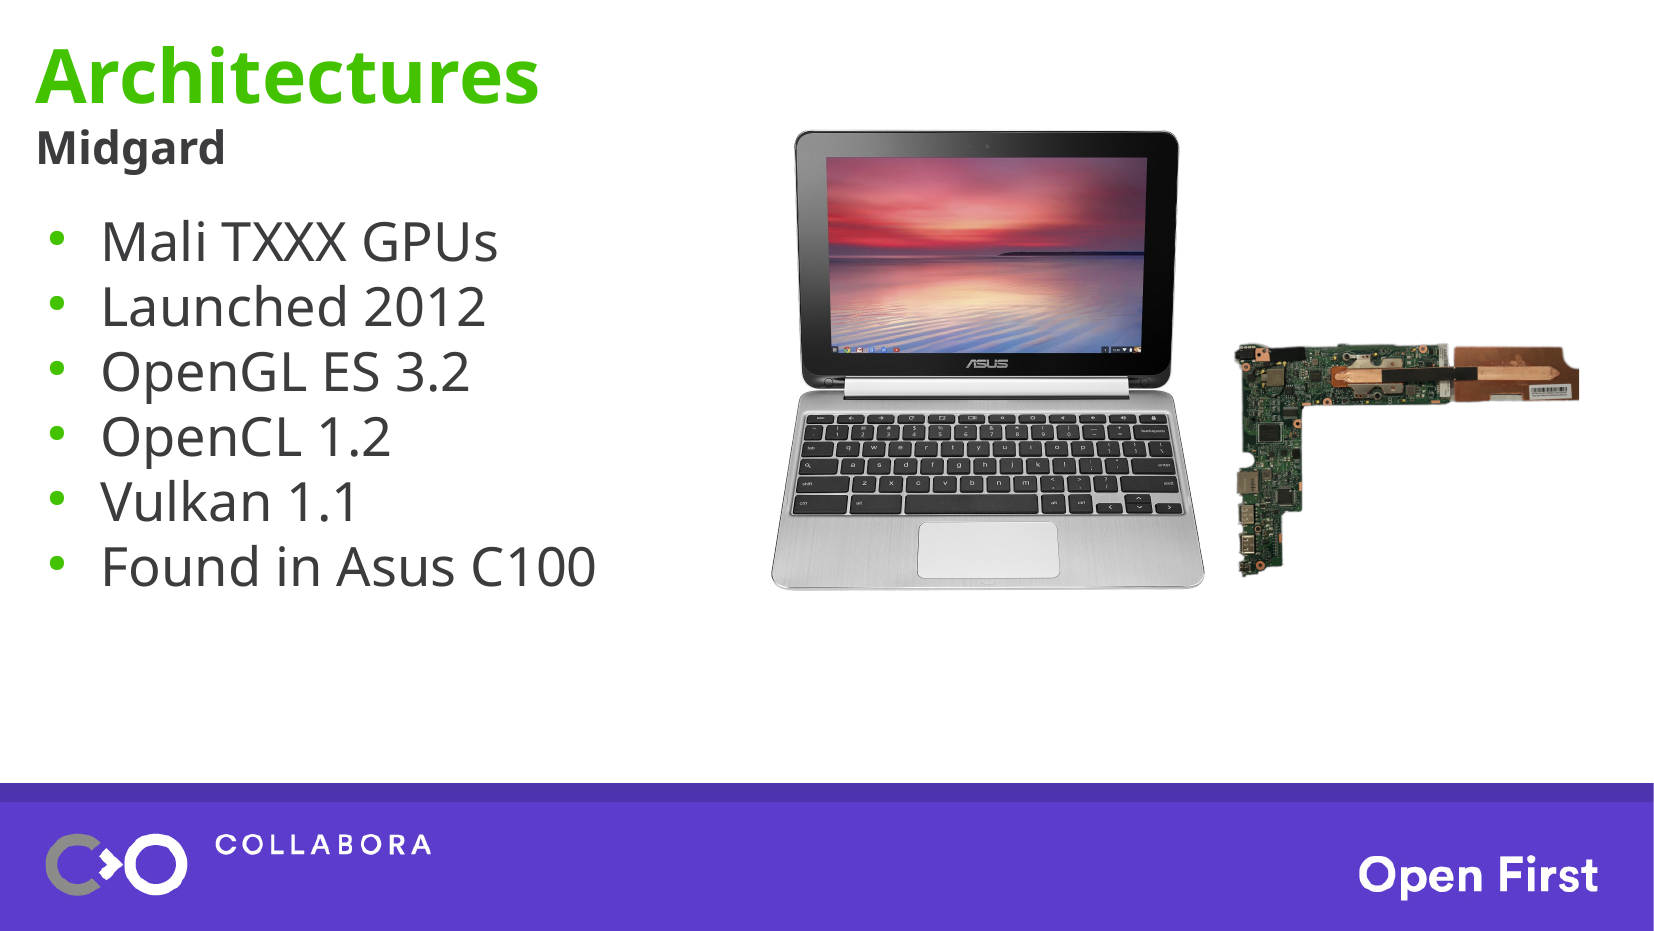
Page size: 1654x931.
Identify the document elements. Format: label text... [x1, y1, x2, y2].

picture [0, 0, 1654, 931]
list Mali TXXX GPUs Launched 2012 OpenGL ES 3.2 OpenCL 1.2 Vulkan 1.1 Found in Asus C100 [29, 207, 756, 851]
title Architectures Midgard [35, 28, 756, 193]
